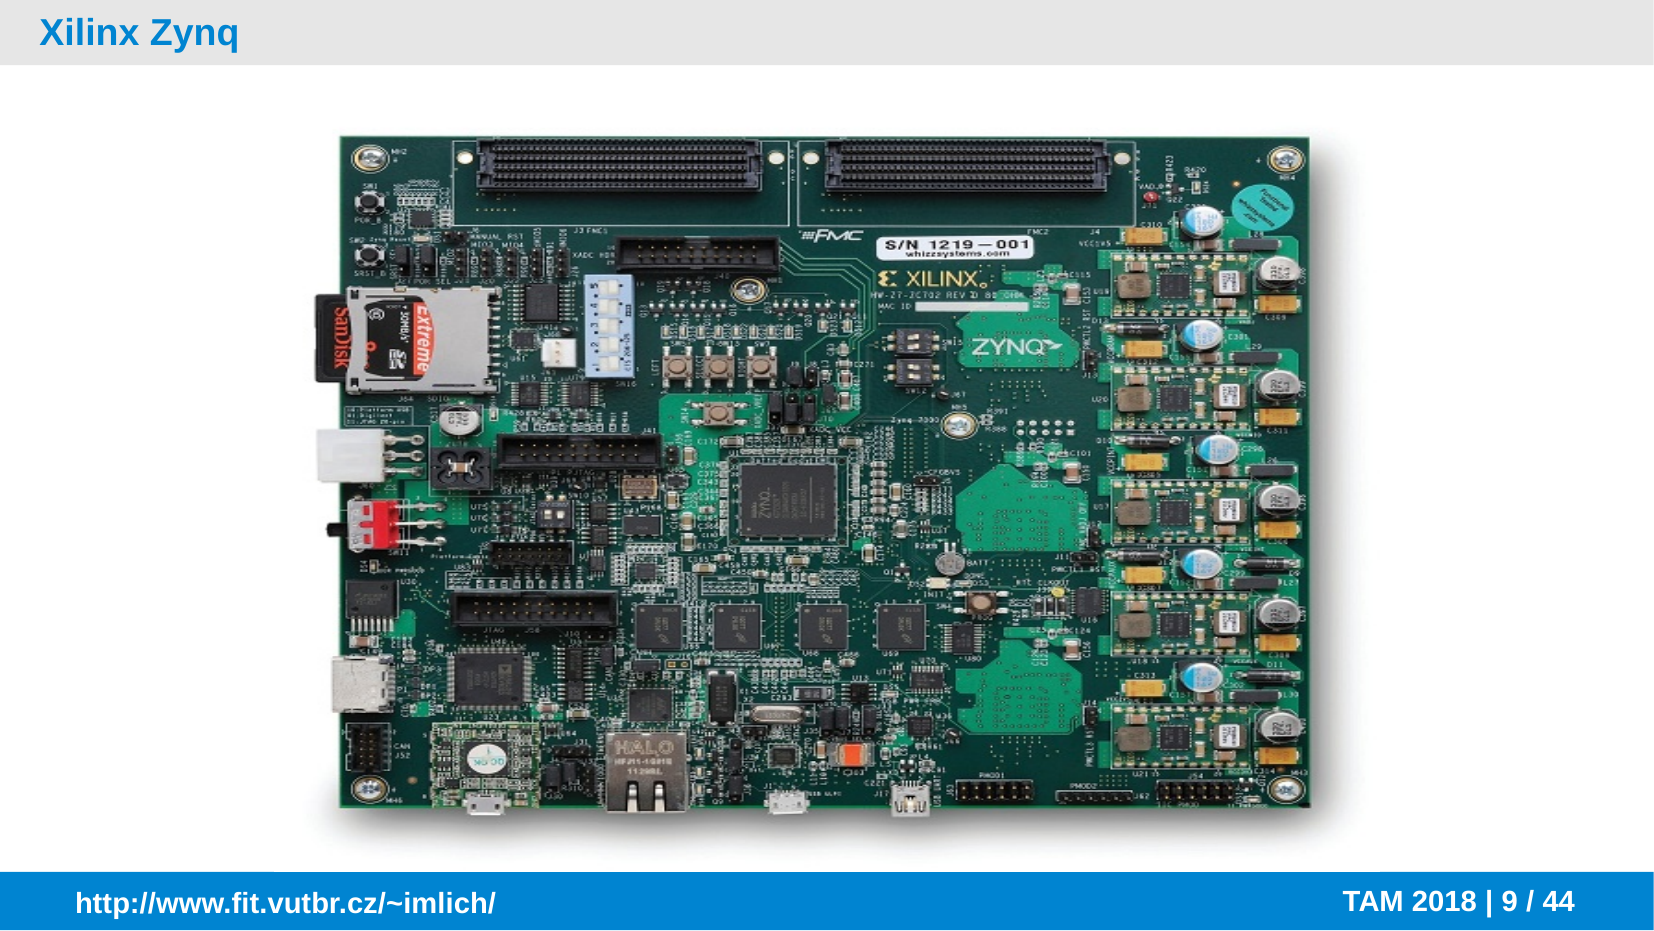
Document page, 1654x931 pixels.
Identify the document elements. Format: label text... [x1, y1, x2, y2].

title Xilinx Zynq [39, 4, 1615, 61]
picture [274, 84, 1380, 872]
